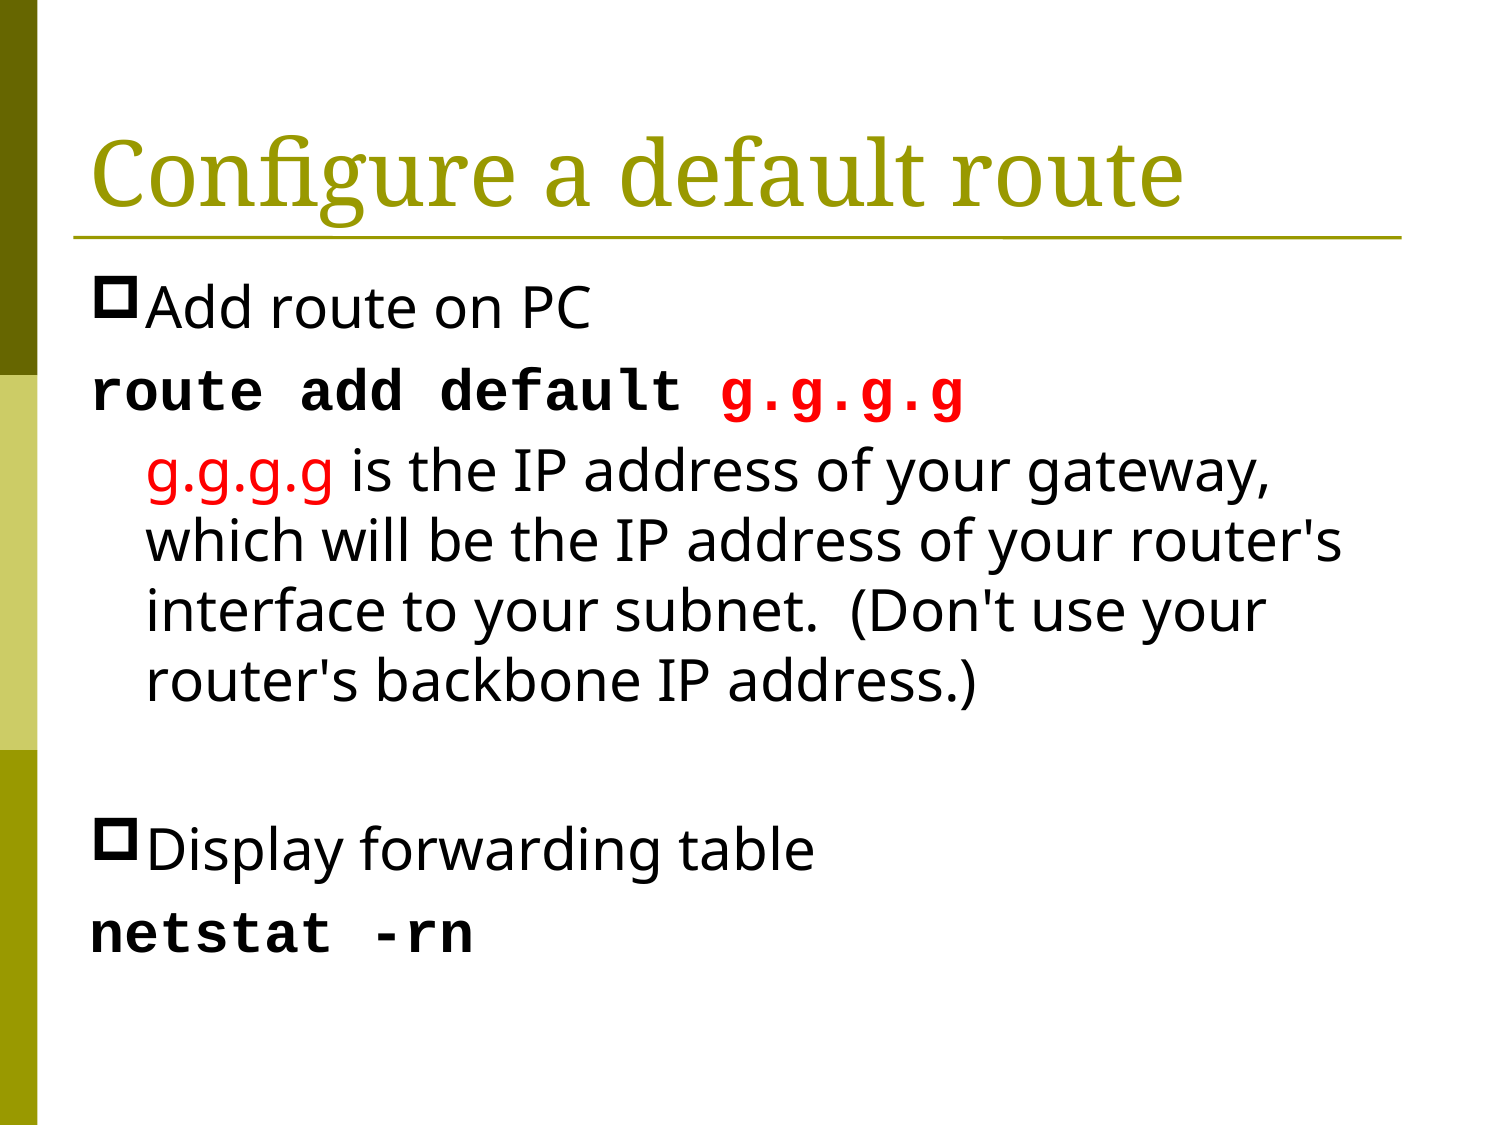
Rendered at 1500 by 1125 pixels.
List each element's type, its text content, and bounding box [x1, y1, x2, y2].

text_box Configure a default route [75, 45, 1426, 233]
text_box Add route on PC route add default g.g.g.g g.g.g.g is the IP address of your gateway, which will be the IP address of your router's interface to your subnet. (Don't use your router's backbone IP address.) Display forwarding table netstat -rn [75, 262, 1426, 1043]
